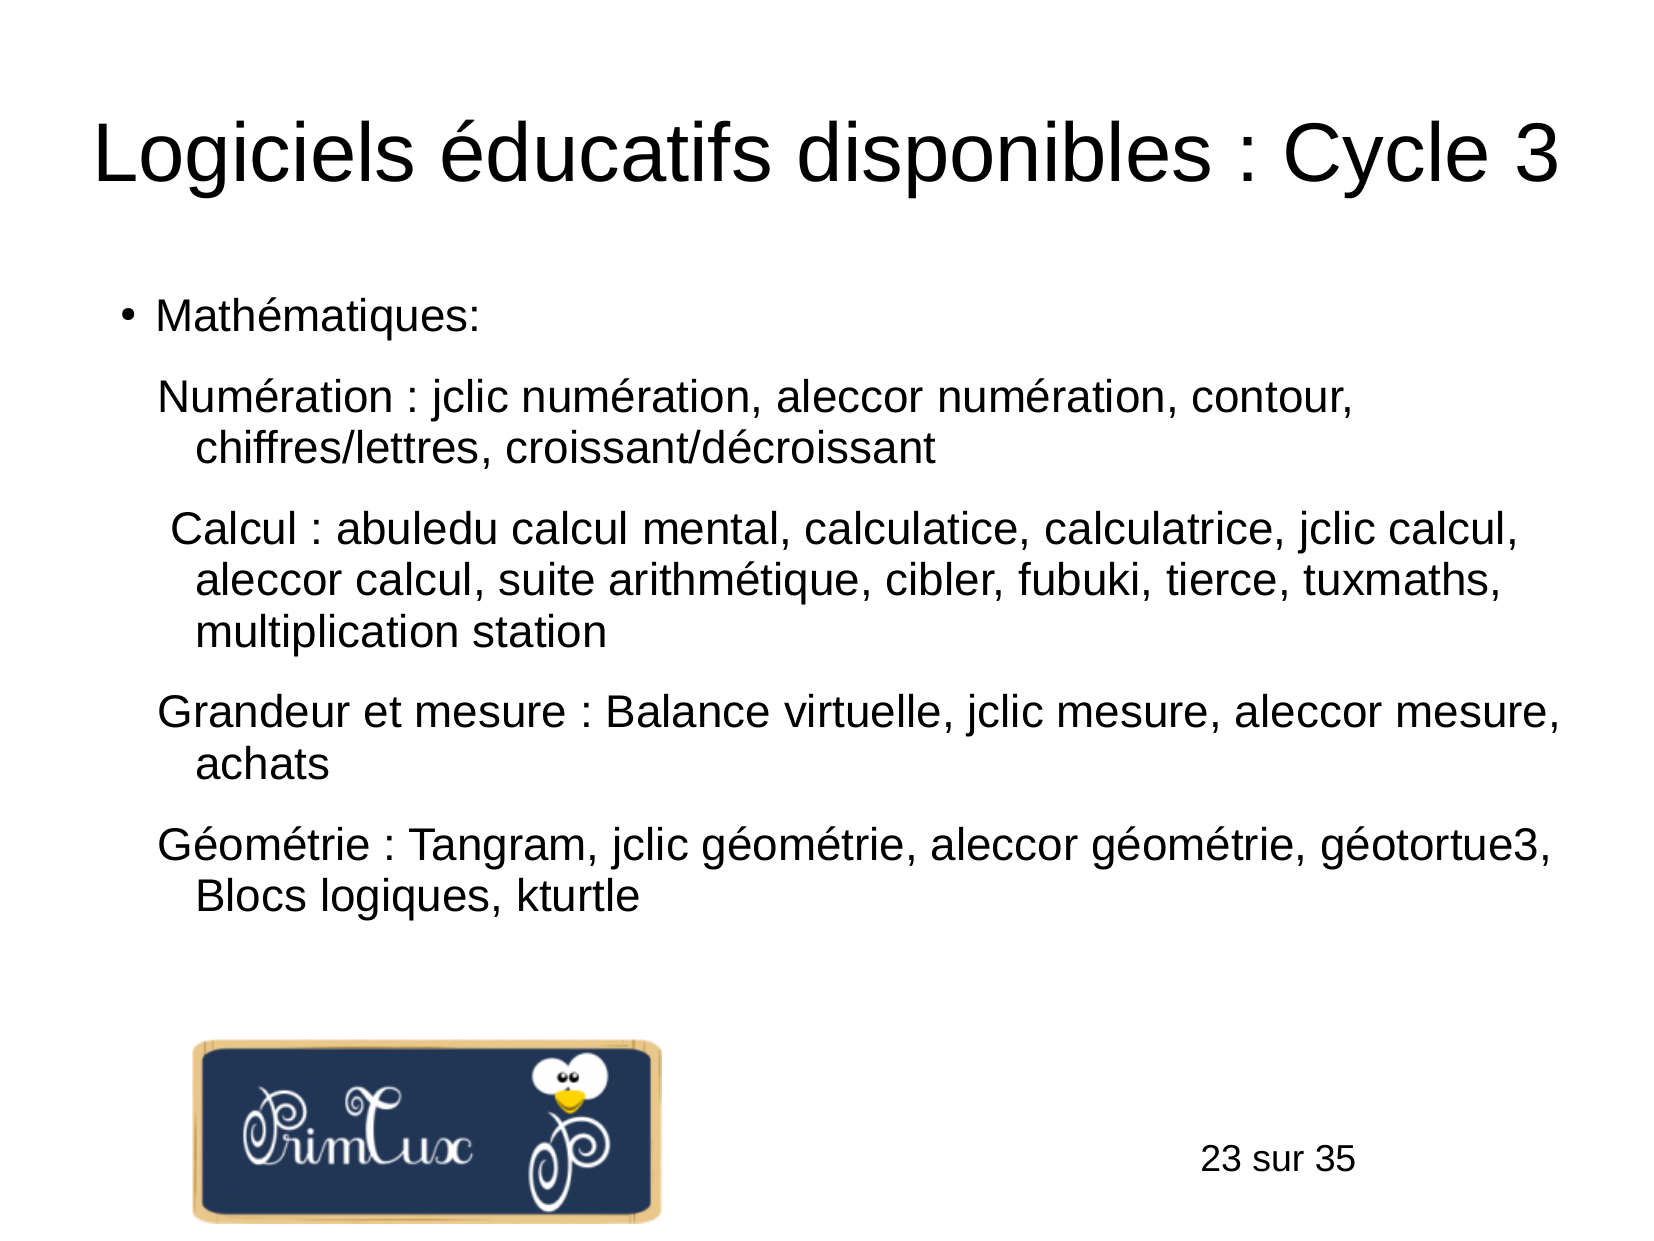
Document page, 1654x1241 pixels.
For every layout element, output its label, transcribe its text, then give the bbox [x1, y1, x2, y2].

picture [192, 1039, 662, 1224]
title Logiciels éducatifs disponibles : Cycle 3 [82, 49, 1571, 257]
list Mathématiques: Numération : jclic numération, aleccor numération, contour, chiffres/lettres, croissant/décroissant Calcul : abuledu calcul mental, calculatice, calculatrice, jclic calcul, aleccor calcul, suite arithmétique, cibler, fubuki, tierce, tuxmaths, multiplication station Grandeur et mesure : Balance virtuelle, jclic mesure, aleccor mesure, achats Géométrie : Tangram, jclic géométrie, aleccor géométrie, géotortue3, Blocs logiques, kturtle [82, 290, 1571, 1010]
